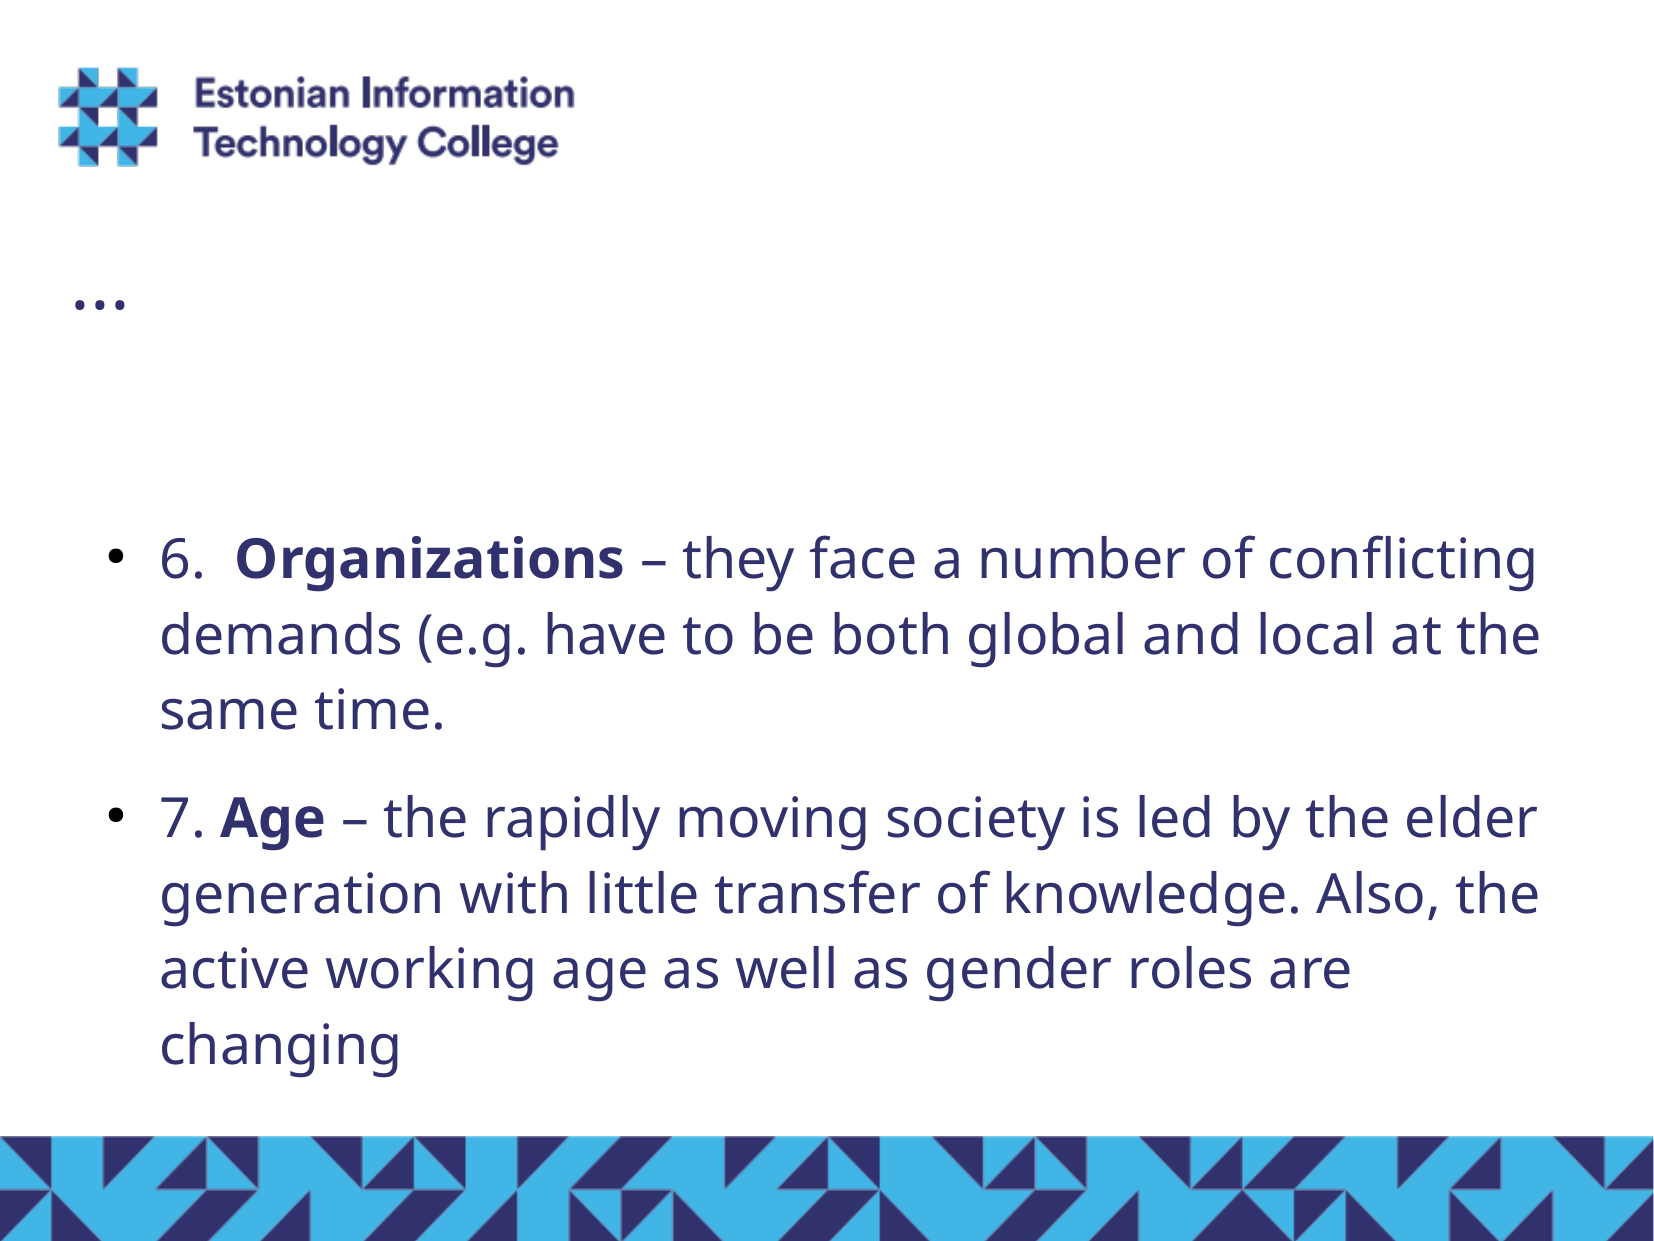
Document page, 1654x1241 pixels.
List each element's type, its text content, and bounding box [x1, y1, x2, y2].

title ... [70, 177, 1560, 385]
list 6. Organizations – they face a number of conflicting demands (e.g. have to be both global and local at the same time. 7. Age – the rapidly moving society is led by the elder generation with little transfer of knowledge. Also, the active working age as well as gender roles are changing [88, 519, 1577, 1109]
